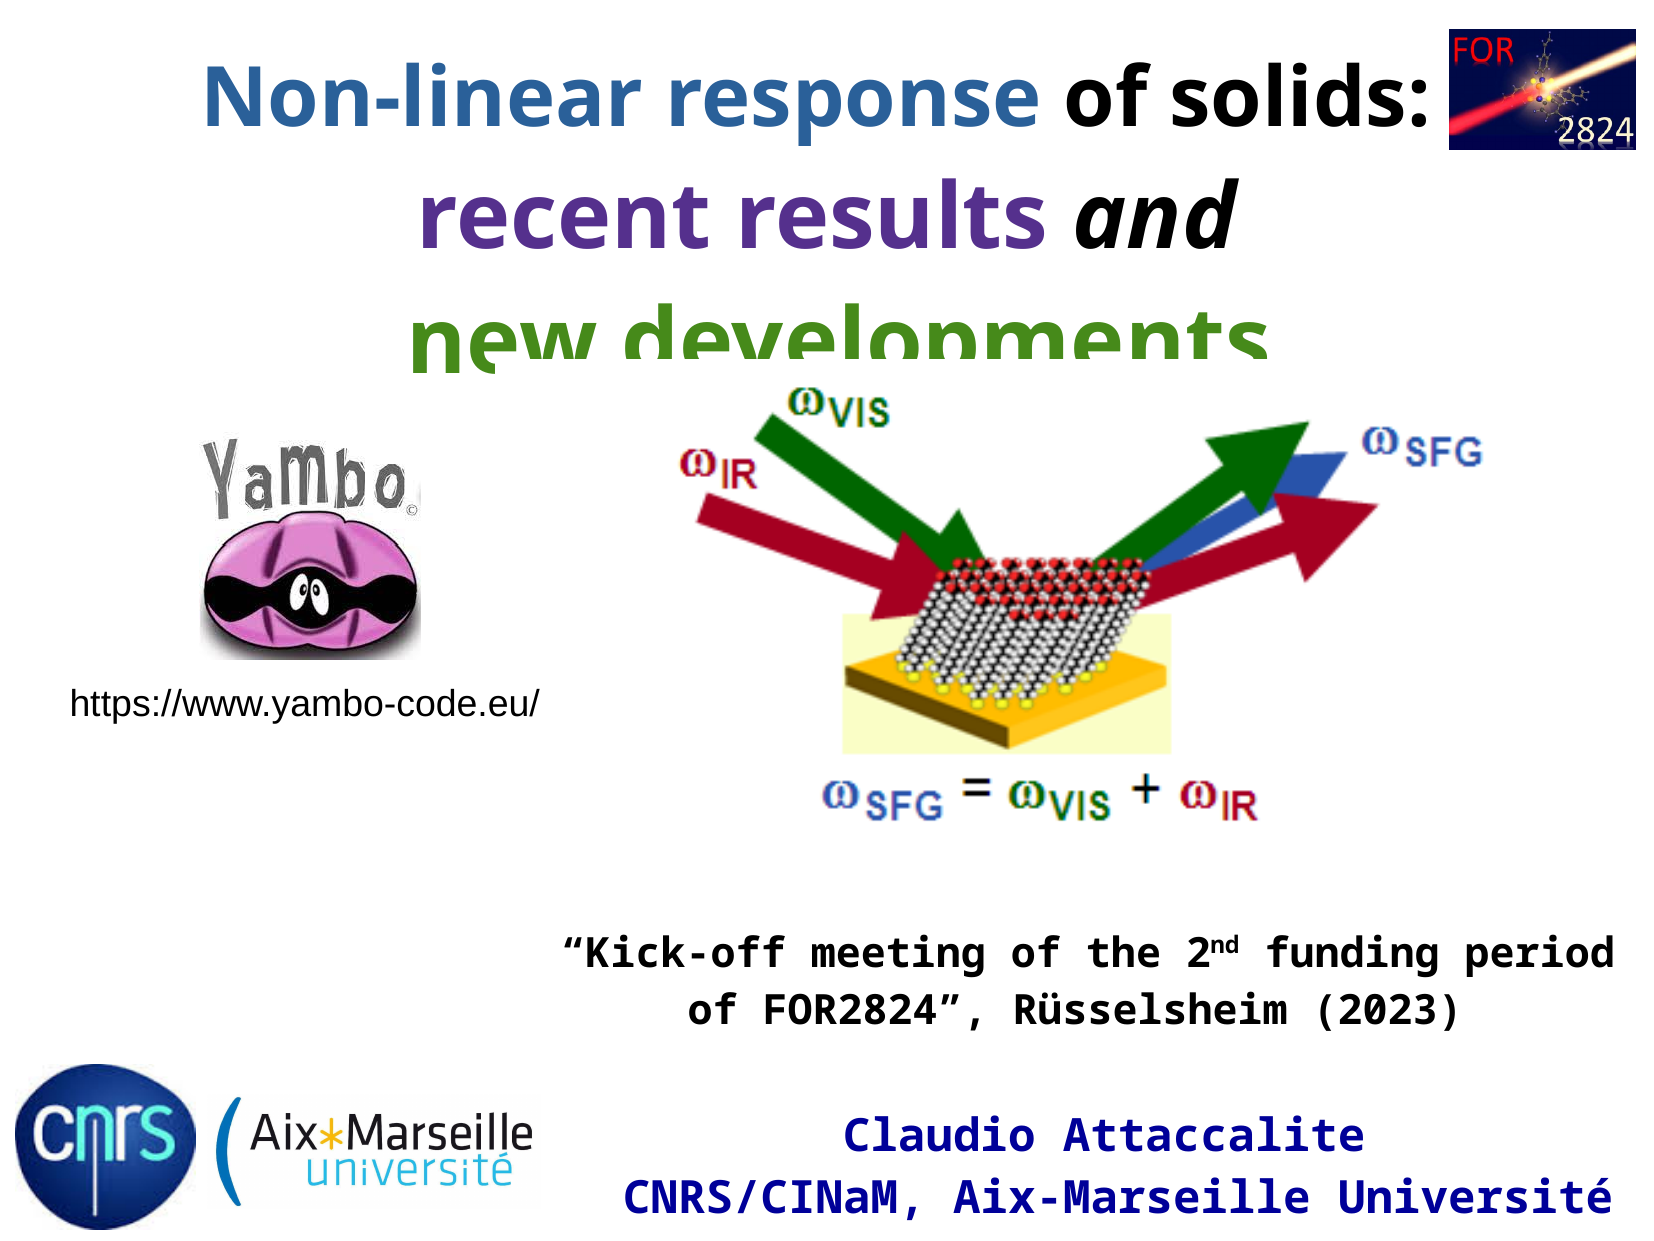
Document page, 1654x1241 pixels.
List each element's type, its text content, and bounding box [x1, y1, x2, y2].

text_box “Kick-off meeting of the 2nd funding period of FOR2824”, Rüsselsheim (2023) [525, 915, 1651, 1021]
text_box Non-linear response of solids: recent results and new developments [0, 30, 1654, 312]
picture [207, 1094, 541, 1209]
picture [15, 1064, 196, 1230]
picture [199, 432, 421, 661]
picture [1449, 29, 1636, 151]
text_box Claudio Attaccalite CNRS/CINaM, Aix-Marseille Université [606, 1095, 1630, 1237]
text_box https://www.yambo-code.eu/ [54, 675, 556, 732]
picture [495, 359, 1611, 858]
